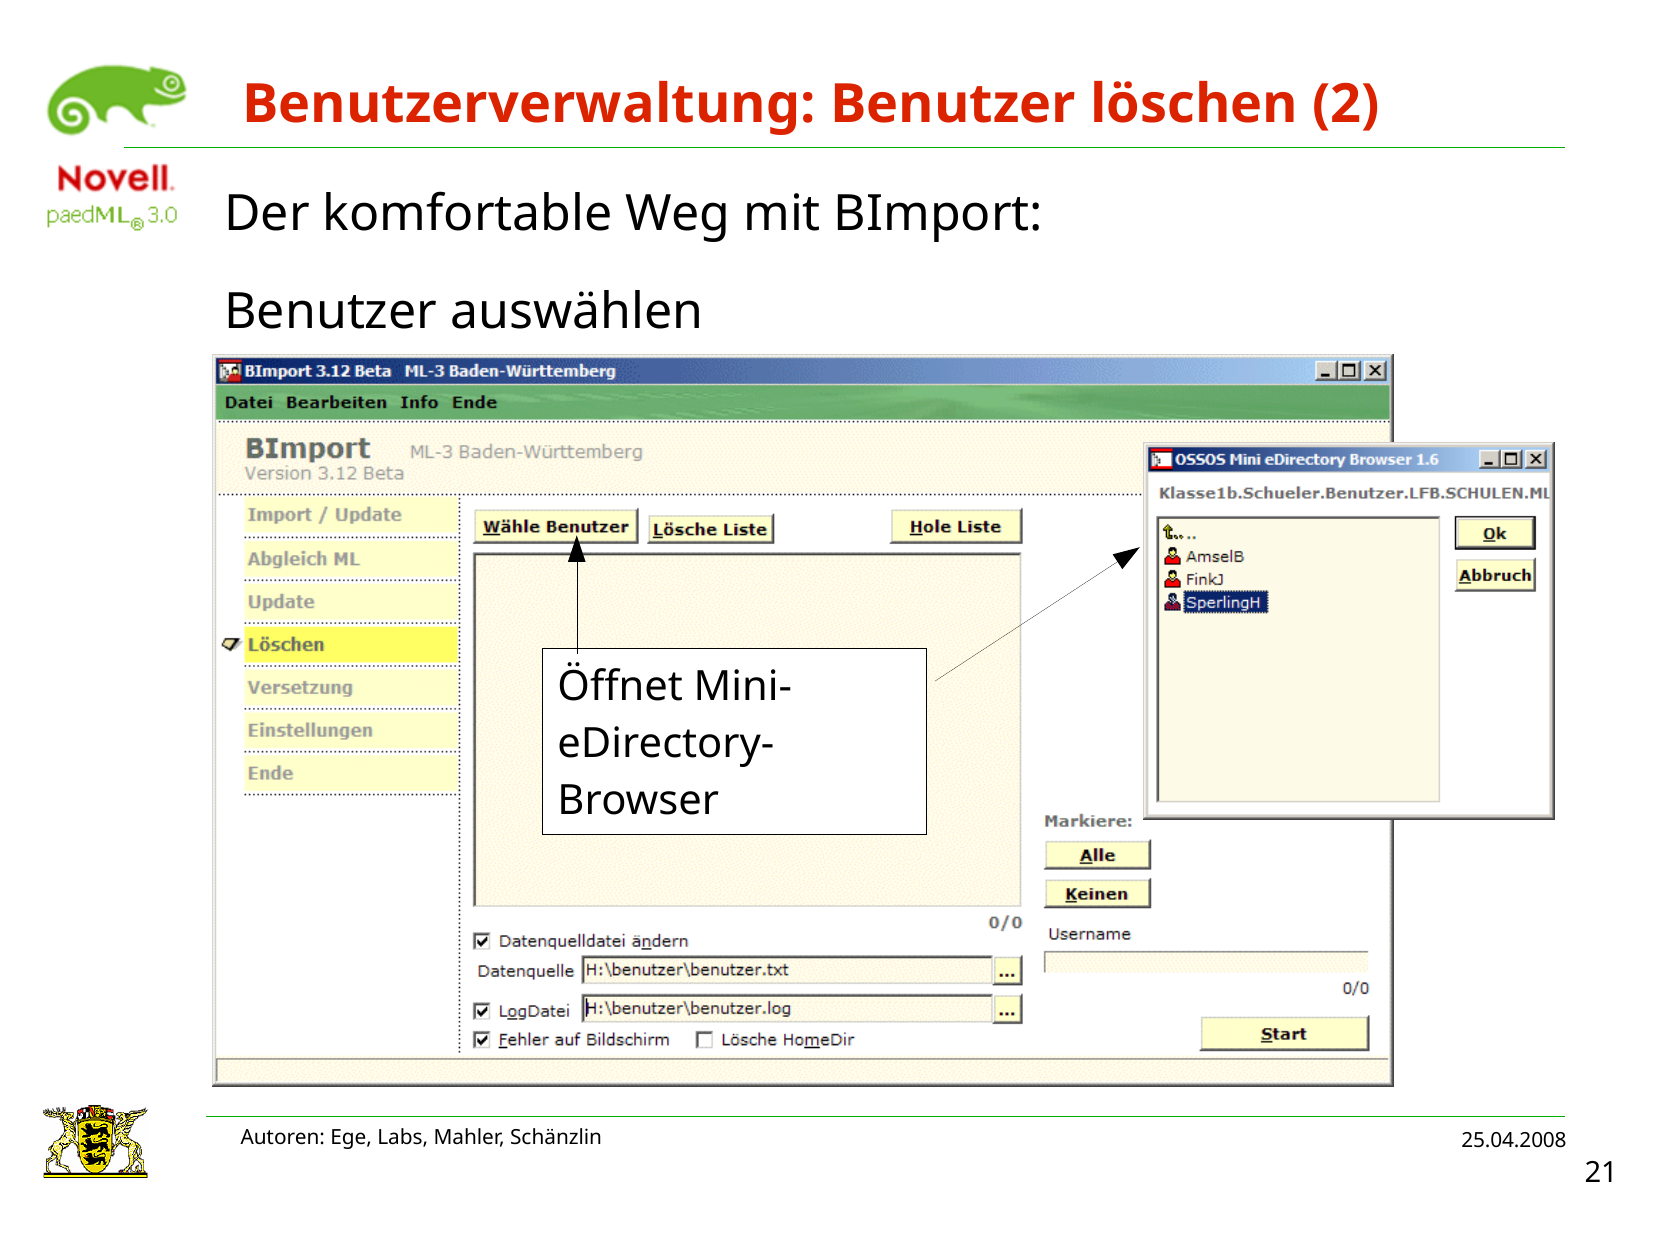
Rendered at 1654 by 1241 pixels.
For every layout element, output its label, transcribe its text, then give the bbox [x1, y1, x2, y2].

picture [41, 1104, 148, 1180]
list Der komfortable Weg mit BImport: Benutzer auswählen [206, 177, 1536, 328]
title Benutzerverwaltung: Benutzer löschen (2) [242, 67, 1577, 136]
picture [212, 354, 1555, 1087]
picture [29, 34, 199, 237]
text_box Öffnet Mini-eDirectory-Browser [542, 648, 927, 764]
